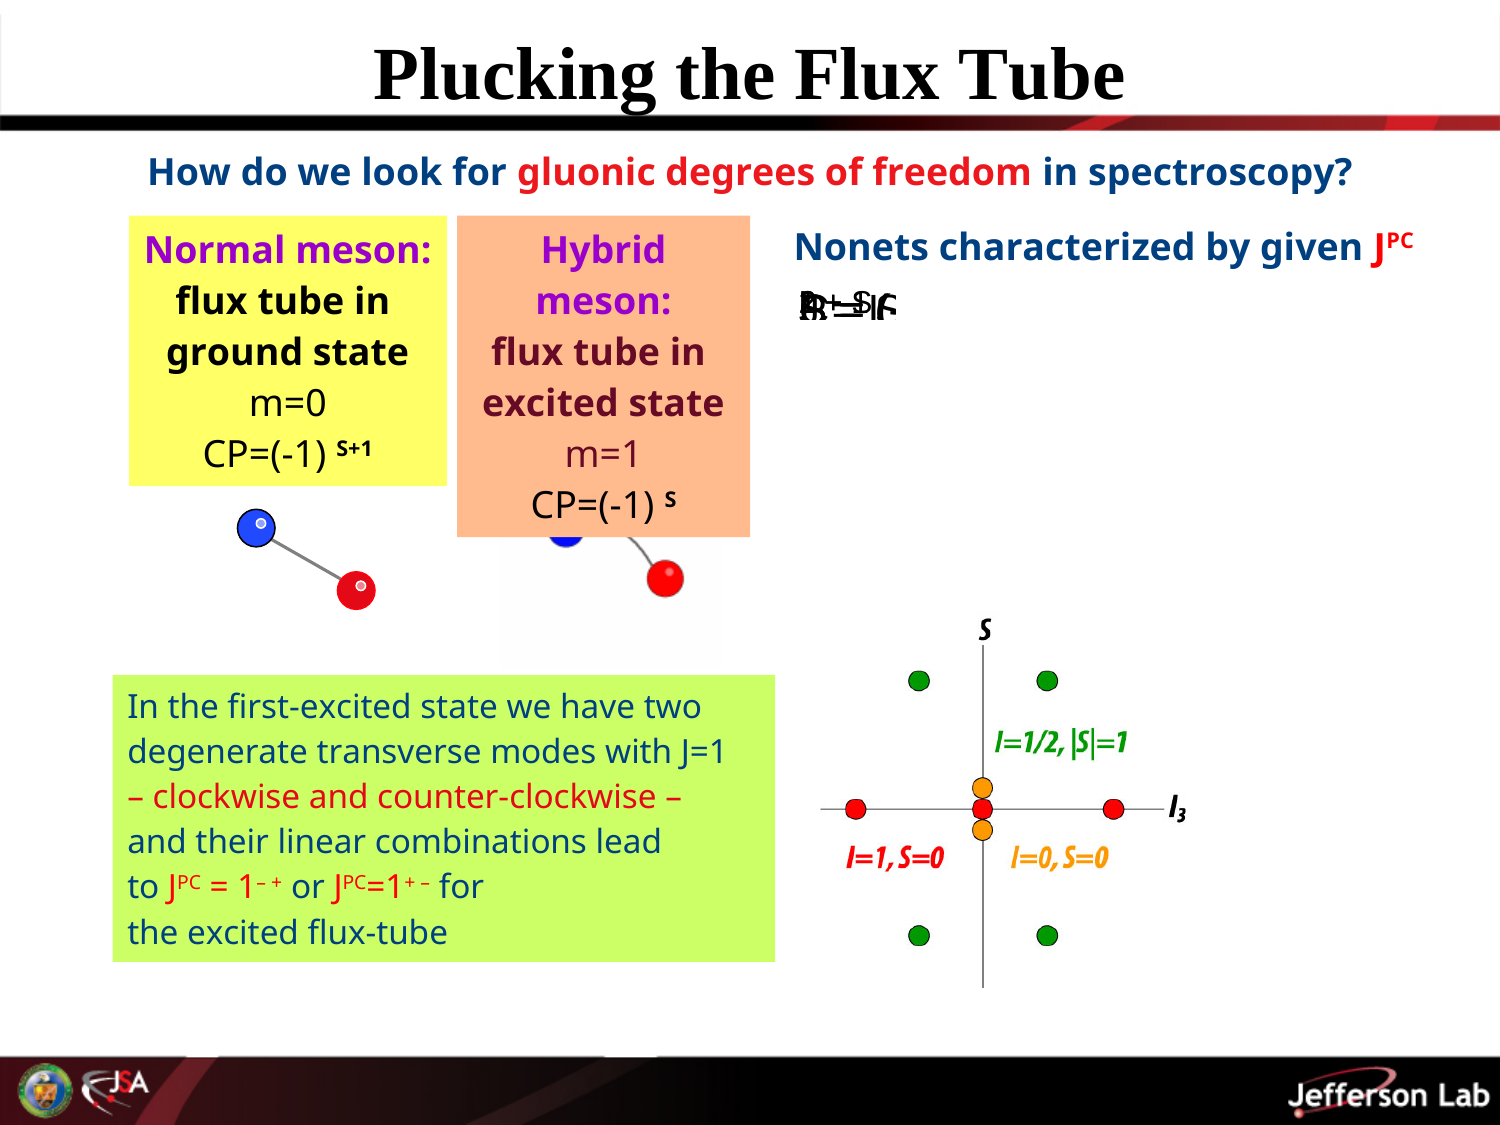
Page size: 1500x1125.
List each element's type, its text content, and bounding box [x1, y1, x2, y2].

text_box Hybrid meson: flux tube in excited state m=1 CP=(-1) S [457, 215, 751, 538]
text_box [337, 571, 376, 610]
picture [0, 0, 1500, 1125]
title Plucking the Flux Tube [112, 0, 1388, 151]
text_box How do we look for gluonic degrees of freedom in spectroscopy? [111, 137, 1389, 204]
text_box Normal meson: flux tube in ground state m=0 CP=(-1) S+1 [129, 215, 447, 487]
text_box [237, 509, 276, 547]
text_box Nonets characterized by given JPC [778, 212, 1429, 279]
text_box In the first-excited state we have two degenerate transverse modes with J=1 – clockwise and counter-clockwise – and their linear combinations lead to JPC = 1– + or JPC=1+ – for the excited flux-tube [112, 674, 776, 962]
